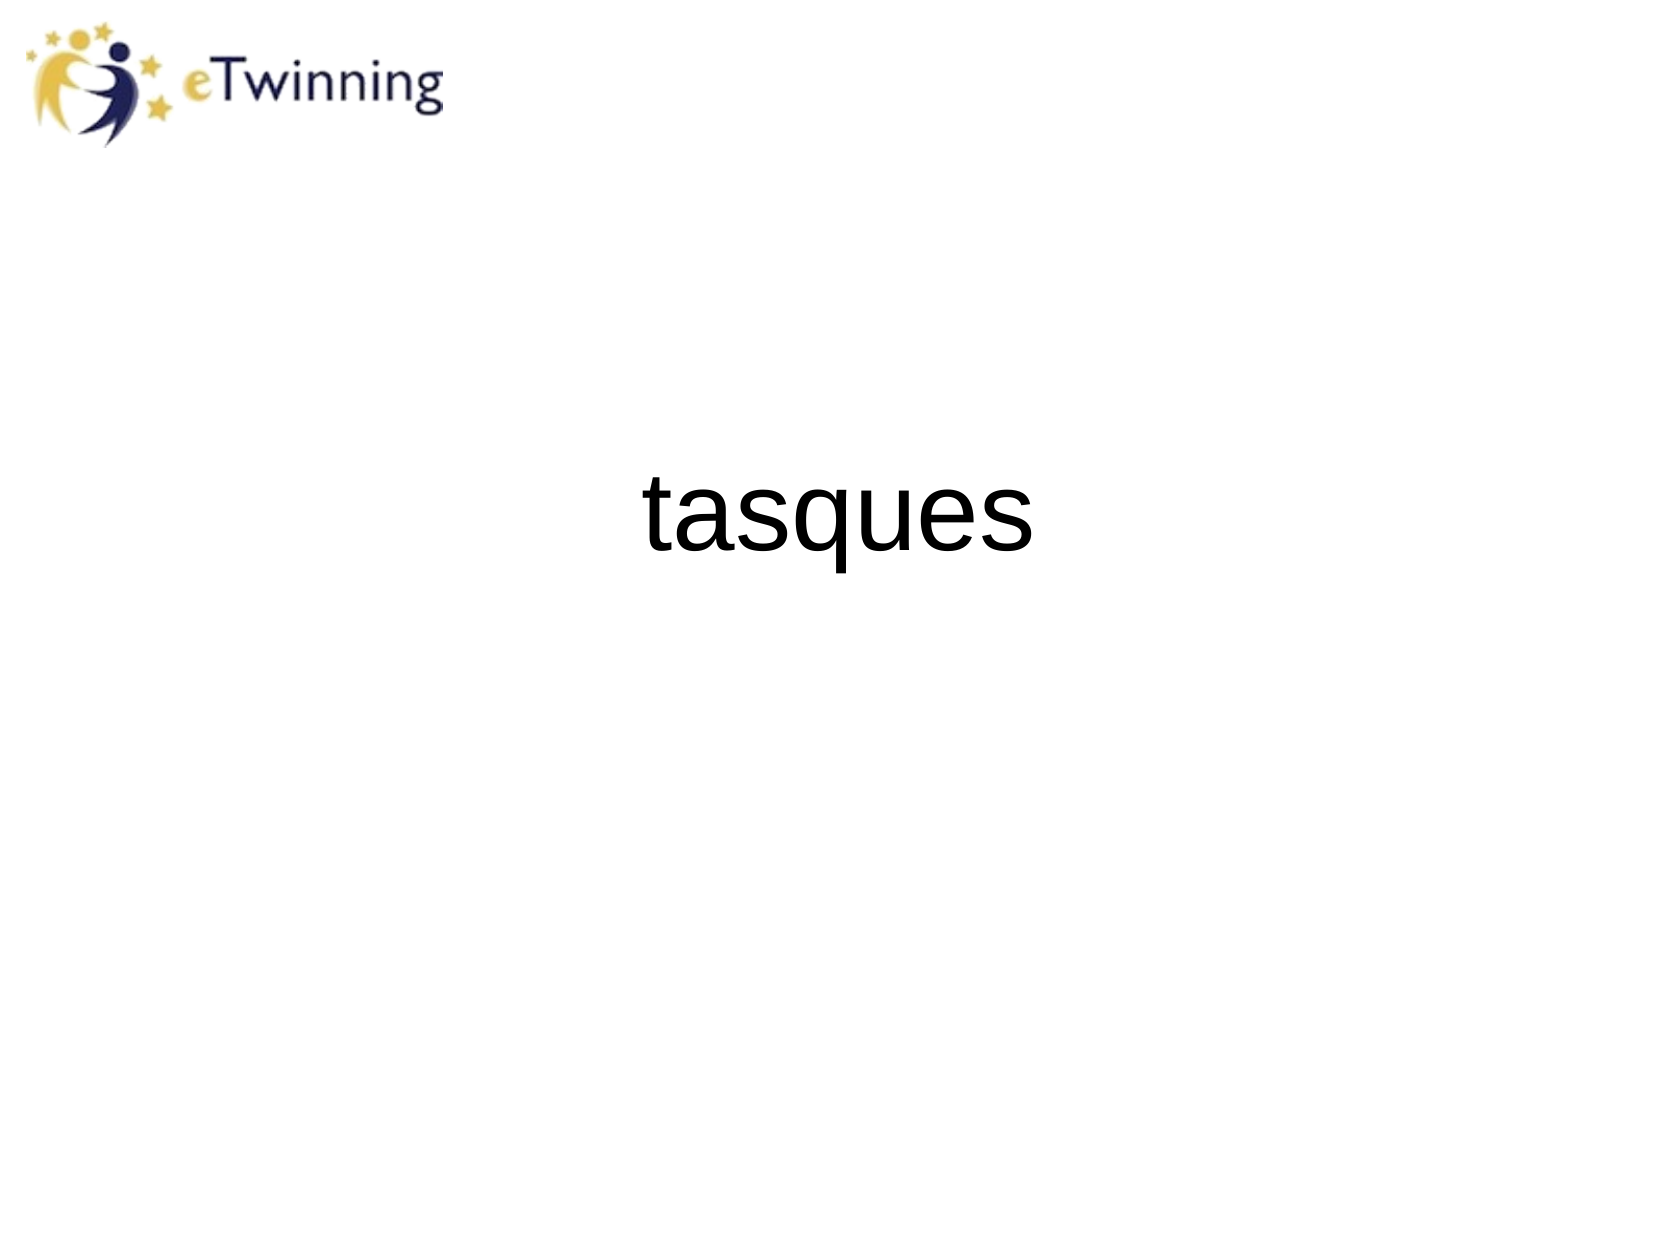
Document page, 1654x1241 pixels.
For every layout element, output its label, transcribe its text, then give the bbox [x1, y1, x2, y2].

title tasques [94, 448, 1583, 575]
picture [26, 20, 443, 148]
